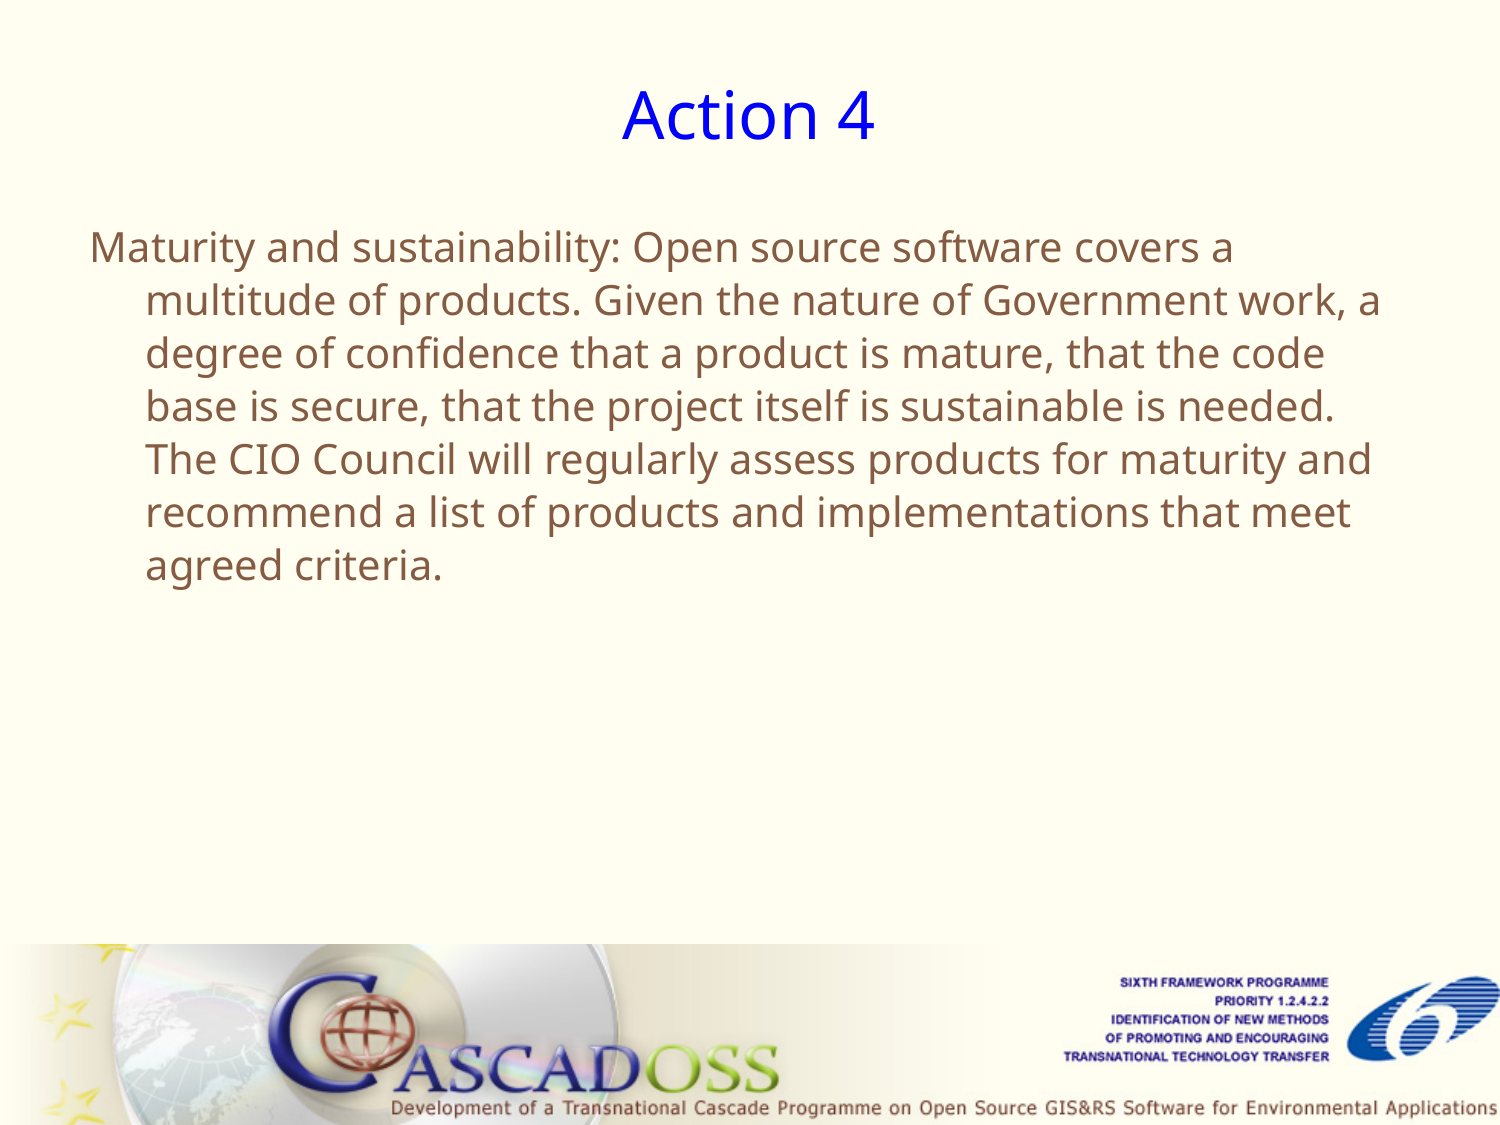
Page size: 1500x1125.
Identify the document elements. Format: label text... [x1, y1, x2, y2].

picture [0, 944, 1500, 1125]
list Maturity and sustainability: Open source software covers a multitude of products. Given the nature of Government work, a degree of confidence that a product is mature, that the code base is secure, that the project itself is sustainable is needed. The CIO Council will regularly assess products for maturity and recommend a list of products and implementations that meet agreed criteria. [74, 208, 1425, 951]
title Action 4 [74, 20, 1425, 208]
